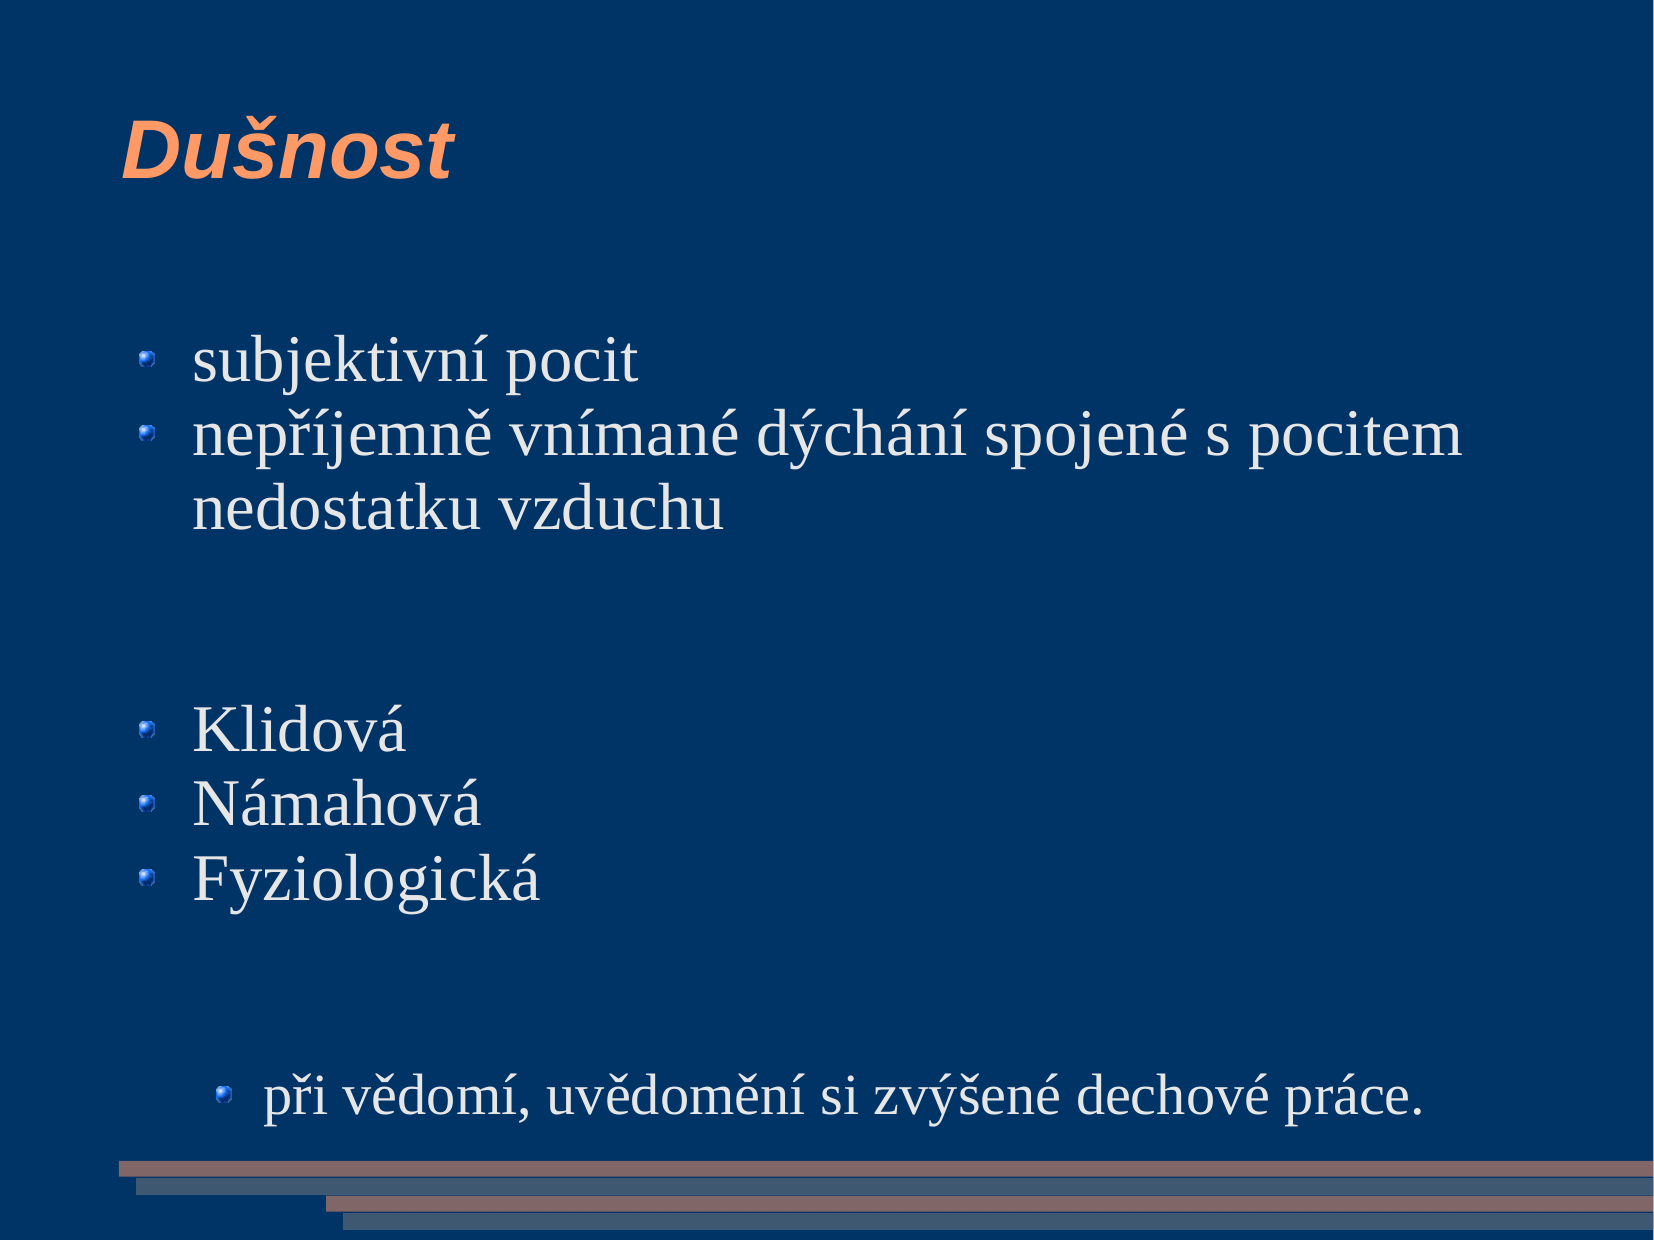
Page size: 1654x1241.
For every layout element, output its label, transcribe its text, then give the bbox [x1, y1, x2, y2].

list subjektivní pocit nepříjemně vnímané dýchání spojené s pocitem nedostatku vzduchu Klidová Námahová Fyziologická při vědomí, uvědomění si zvýšené dechové práce. [121, 322, 1561, 1132]
title Dušnost [121, 46, 1534, 254]
